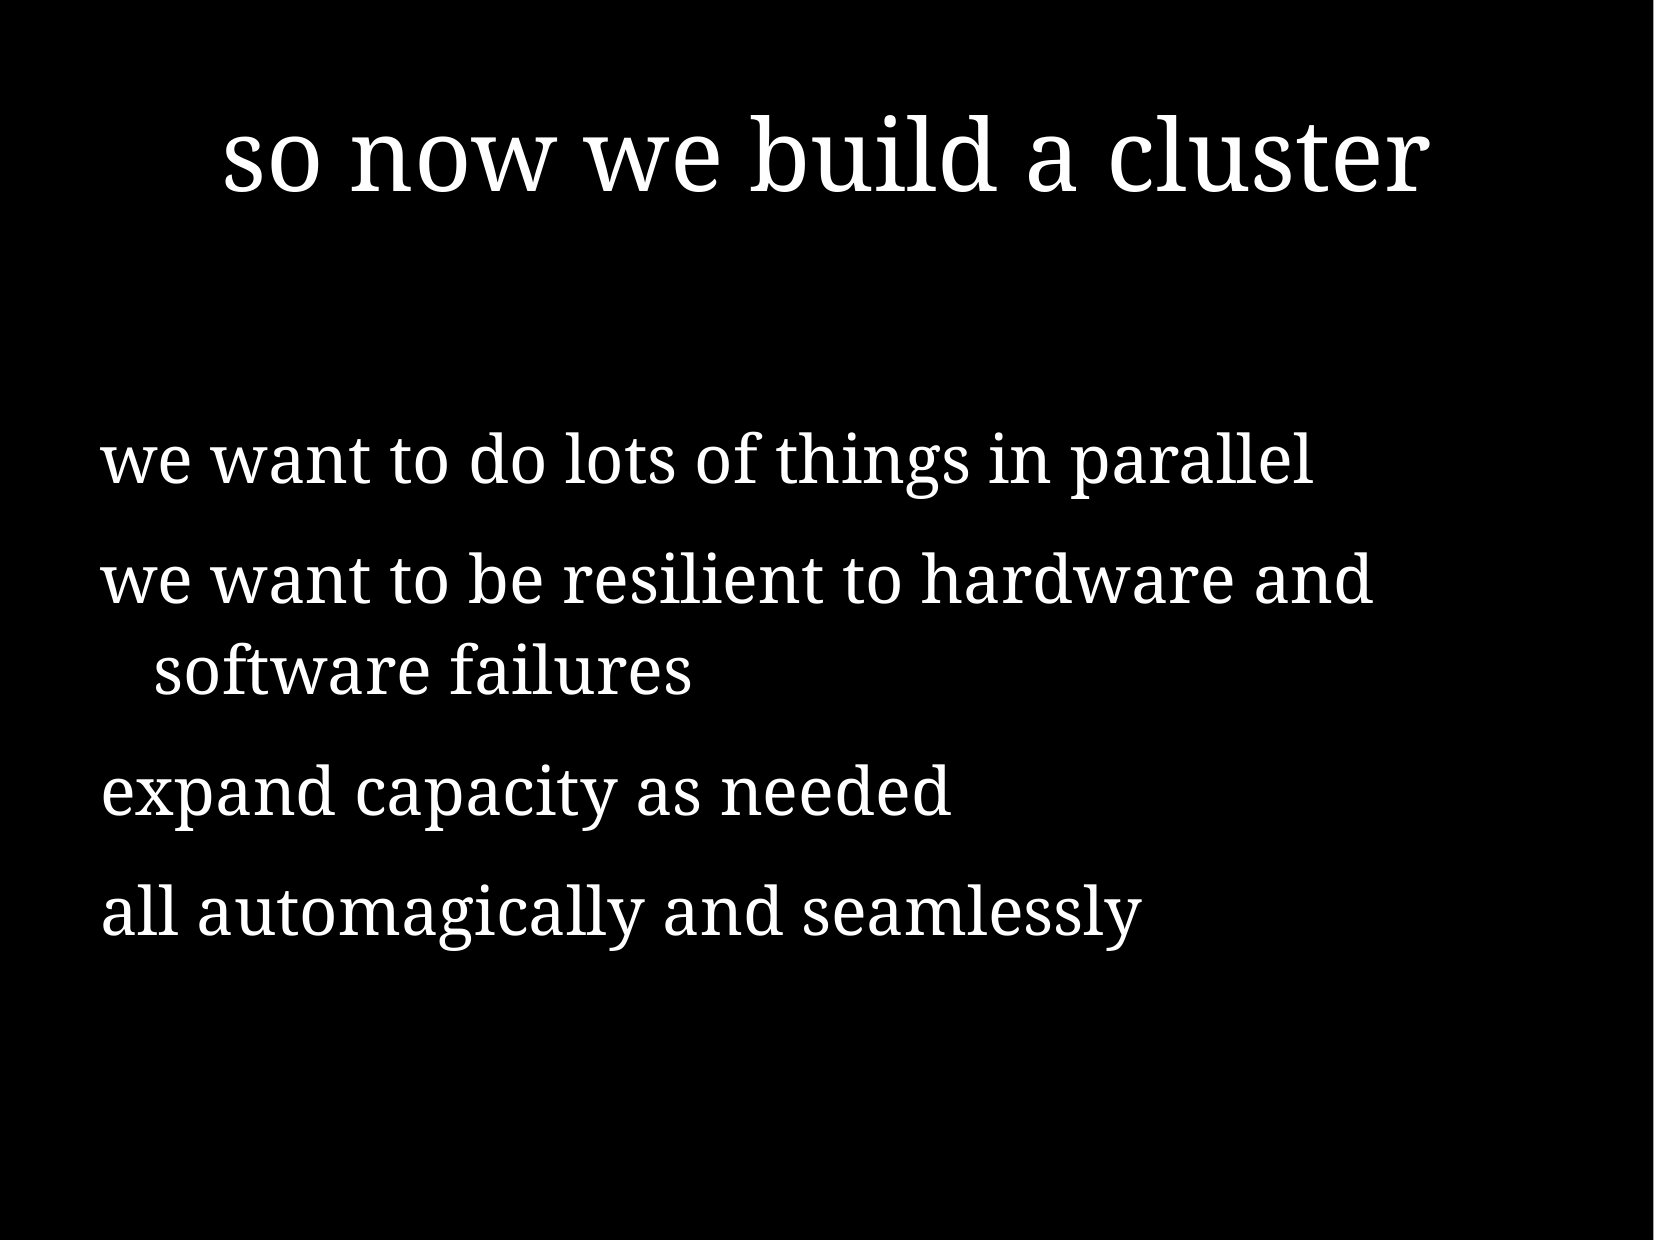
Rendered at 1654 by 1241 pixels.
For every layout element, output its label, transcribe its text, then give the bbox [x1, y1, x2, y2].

list we want to do lots of things in parallel we want to be resilient to hardware and software failures expand capacity as needed all automagically and seamlessly [82, 412, 1571, 1109]
title so now we build a cluster [82, 49, 1571, 257]
